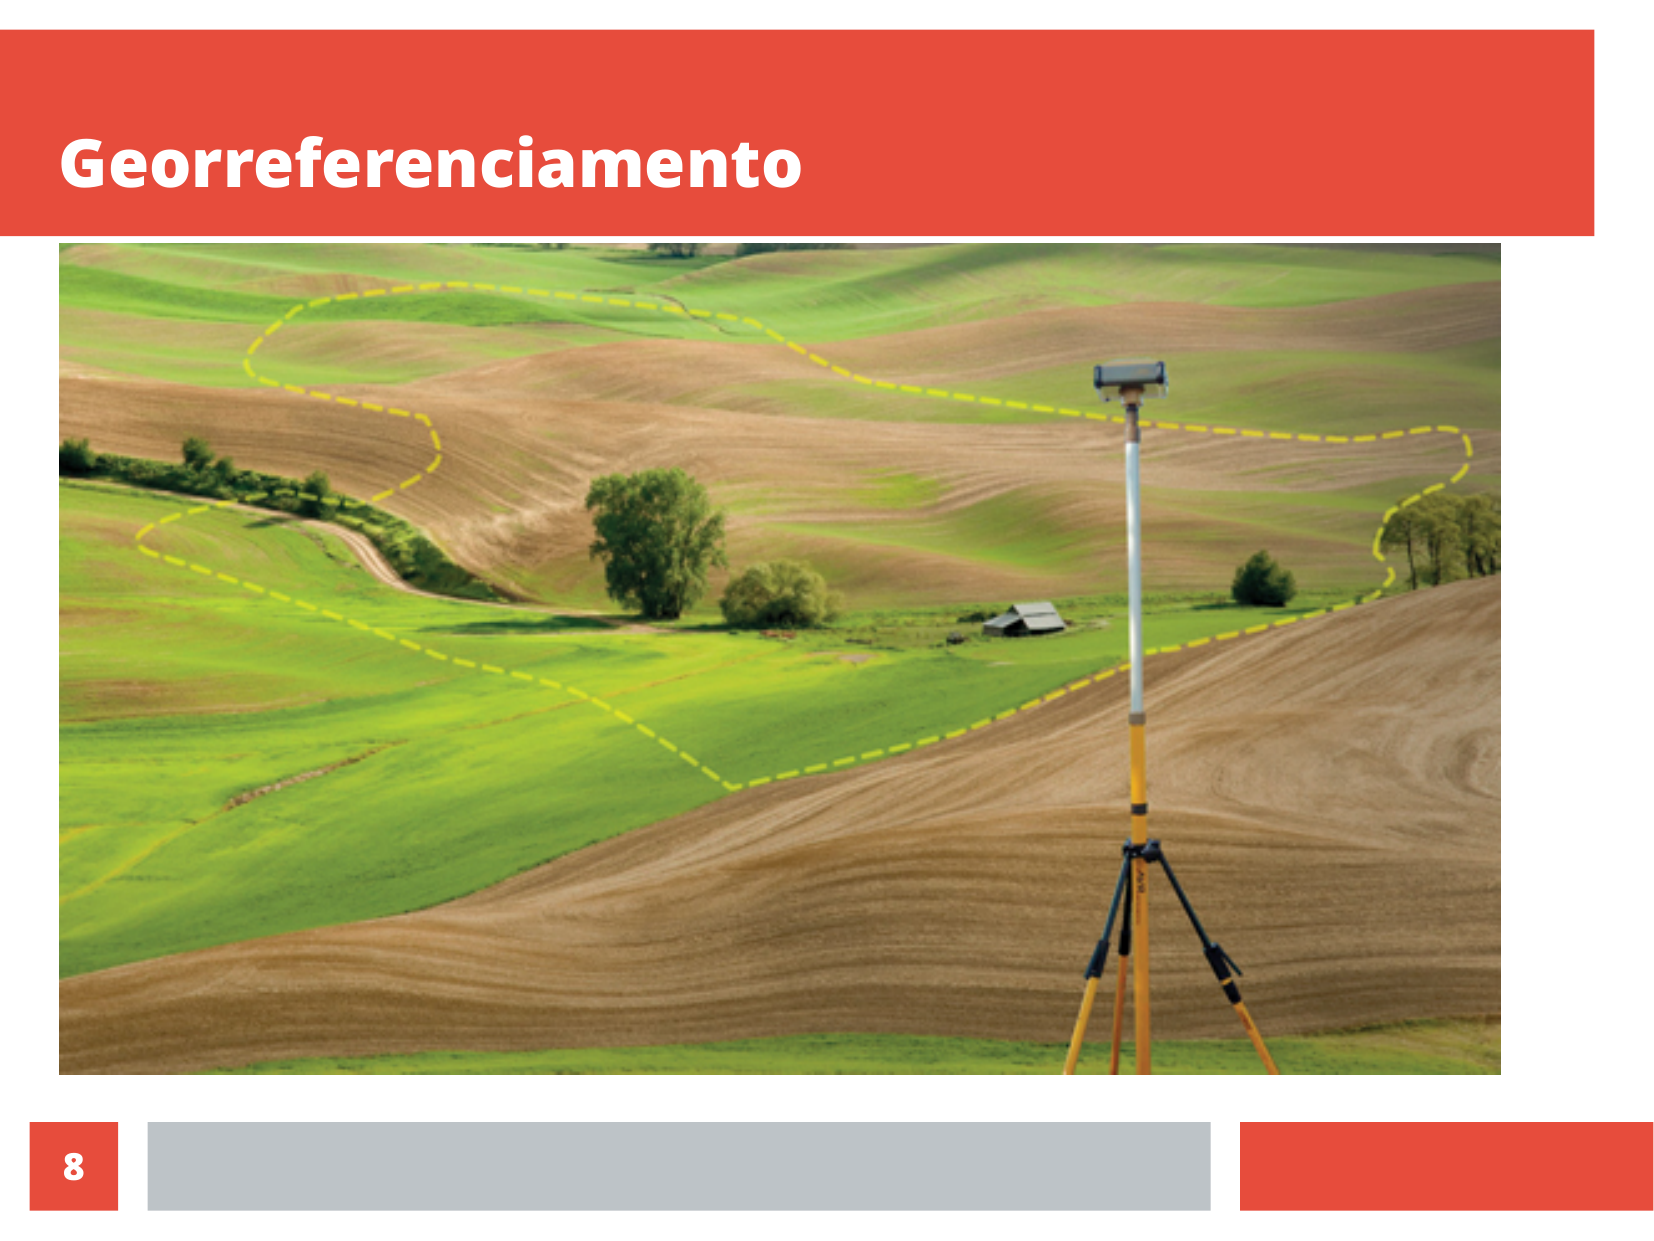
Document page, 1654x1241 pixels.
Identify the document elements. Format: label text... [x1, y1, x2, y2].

list Clique para adicionar texto [188, 324, 1530, 1093]
picture [59, 243, 1501, 1075]
title Georreferenciamento [59, 59, 1595, 207]
